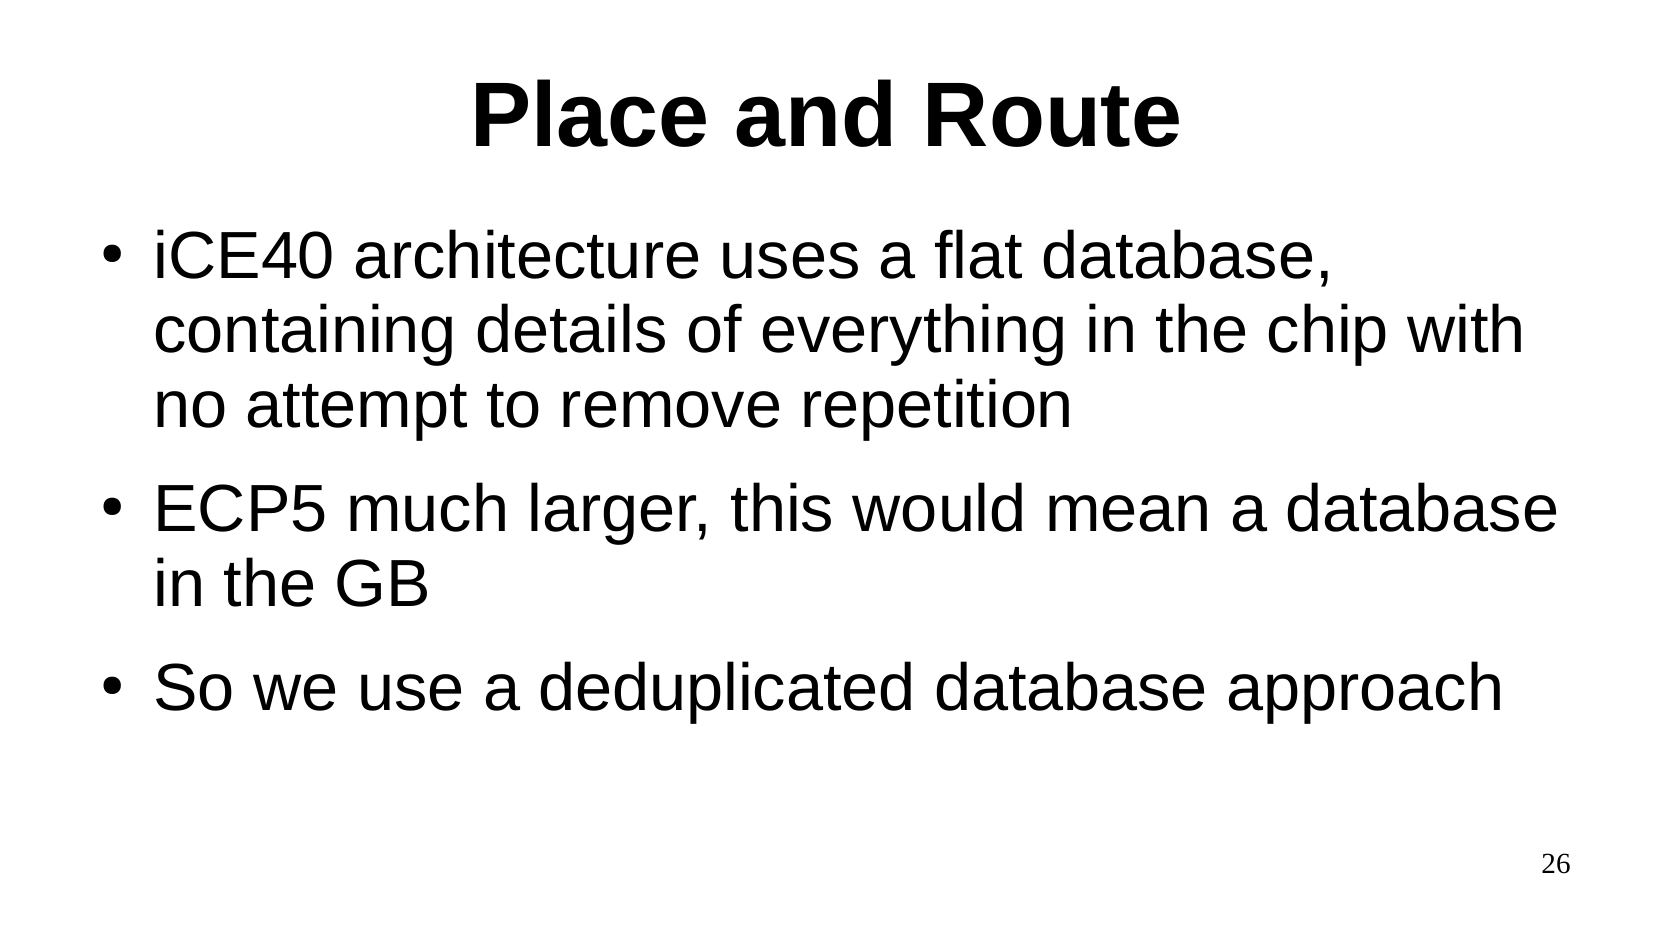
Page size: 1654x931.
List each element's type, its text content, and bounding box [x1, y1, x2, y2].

title Place and Route [82, 37, 1571, 193]
list iCE40 architecture uses a flat database, containing details of everything in the chip with no attempt to remove repetition ECP5 much larger, this would mean a database in the GB So we use a deduplicated database approach [82, 217, 1571, 758]
